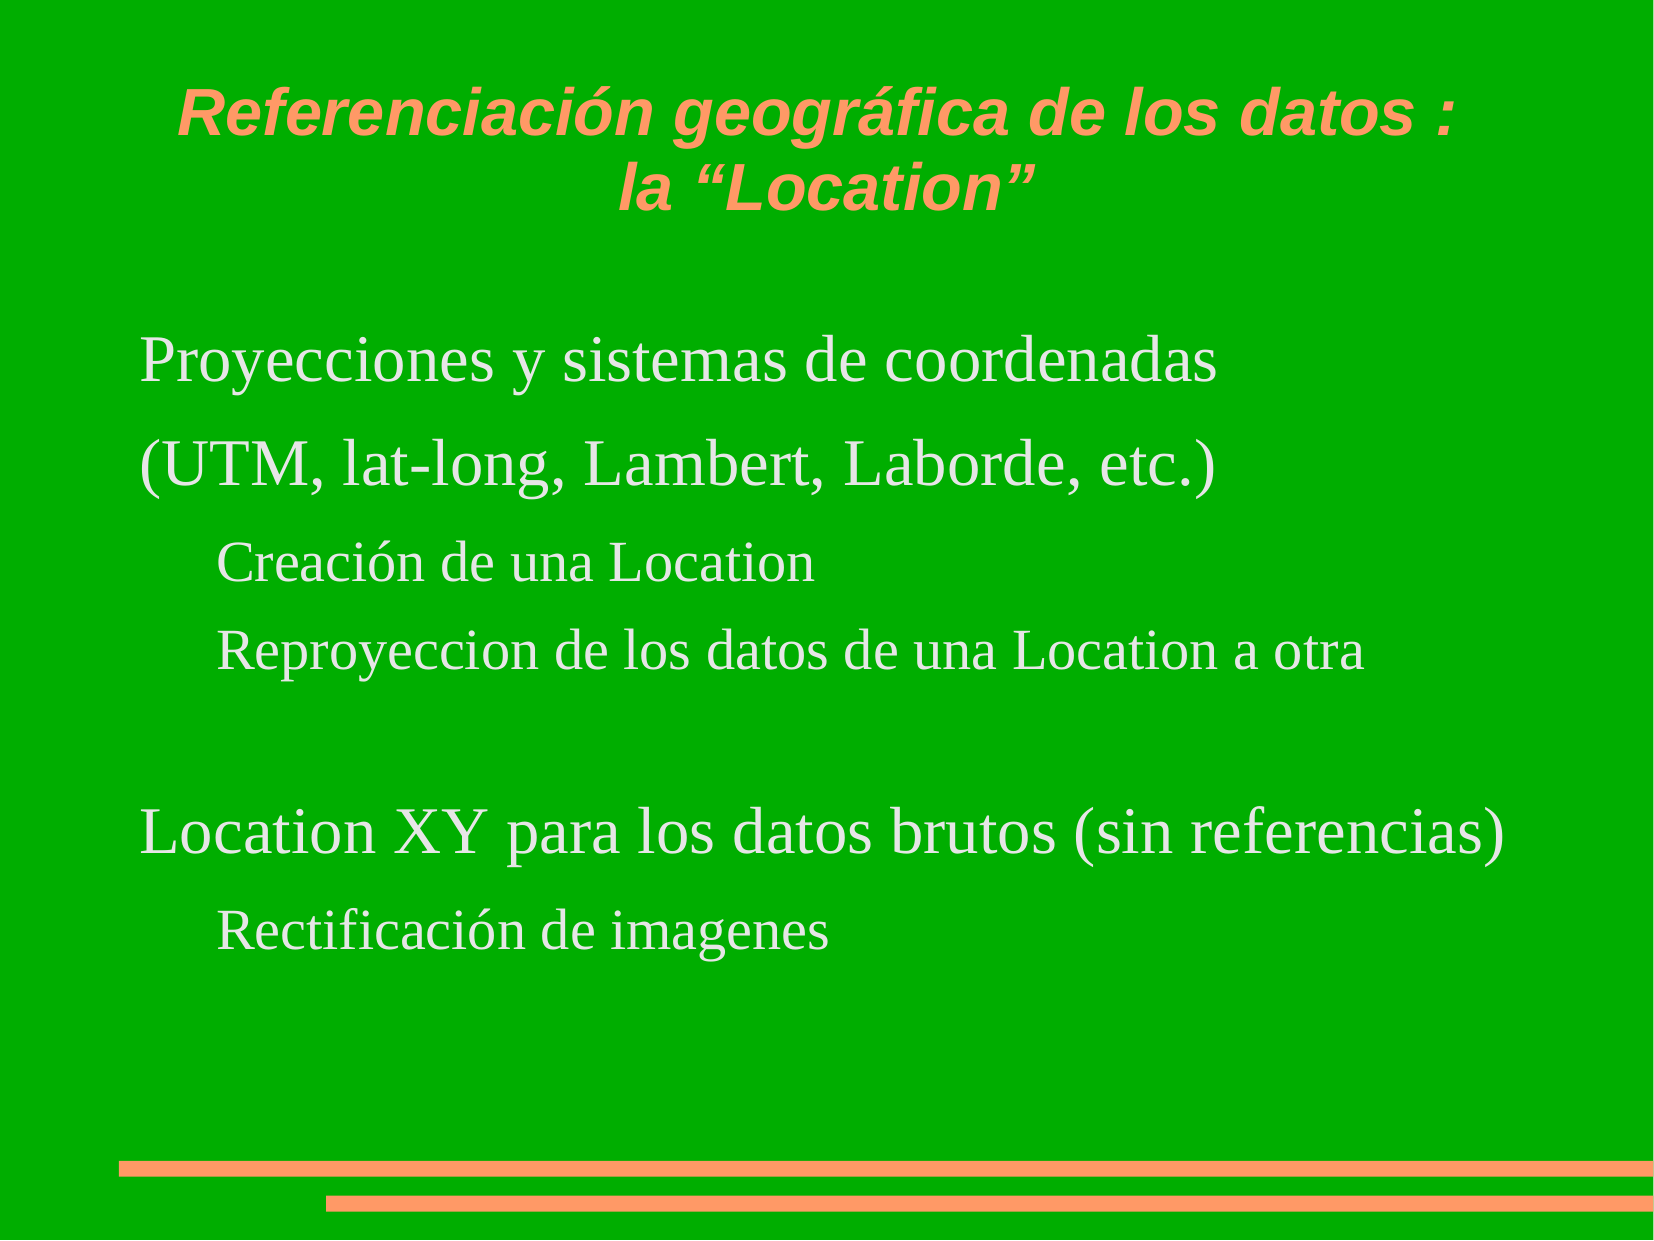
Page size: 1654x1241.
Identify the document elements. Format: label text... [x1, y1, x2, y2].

title Referenciación geográfica de los datos : la “Location” [121, 46, 1534, 254]
list Proyecciones y sistemas de coordenadas (UTM, lat-long, Lambert, Laborde, etc.) Creación de una Location Reproyeccion de los datos de una Location a otra Location XY para los datos brutos (sin referencias) Rectificación de imagenes [121, 322, 1595, 1132]
